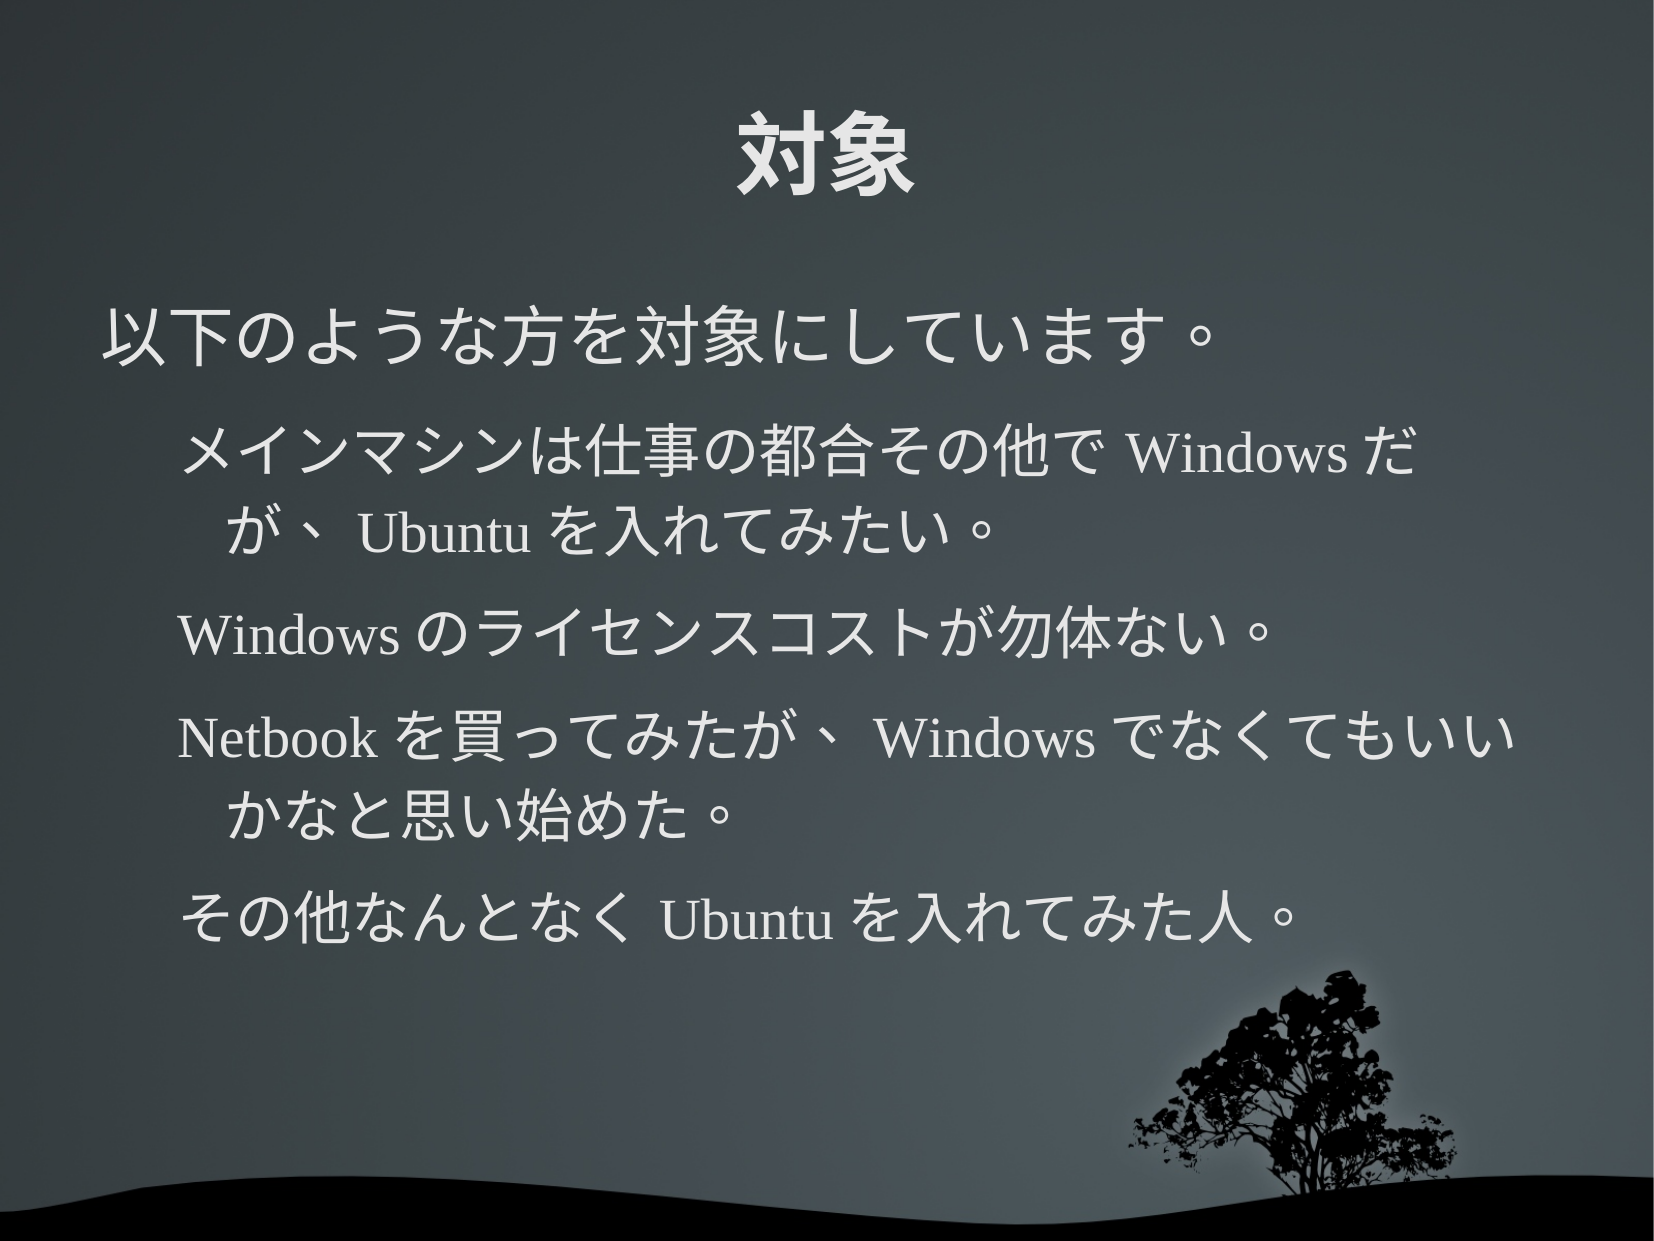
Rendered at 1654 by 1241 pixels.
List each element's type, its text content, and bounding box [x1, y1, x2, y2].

title 対象 [82, 49, 1571, 257]
list 以下のような方を対象にしています。 メインマシンは仕事の都合その他でWindowsだが、Ubuntuを入れてみたい。 Windowsのライセンスコストが勿体ない。 Netbookを買ってみたが、Windowsでなくてもいいかなと思い始めた。 その他なんとなくUbuntuを入れてみた人。 [82, 290, 1571, 1094]
picture [0, 0, 1654, 1241]
